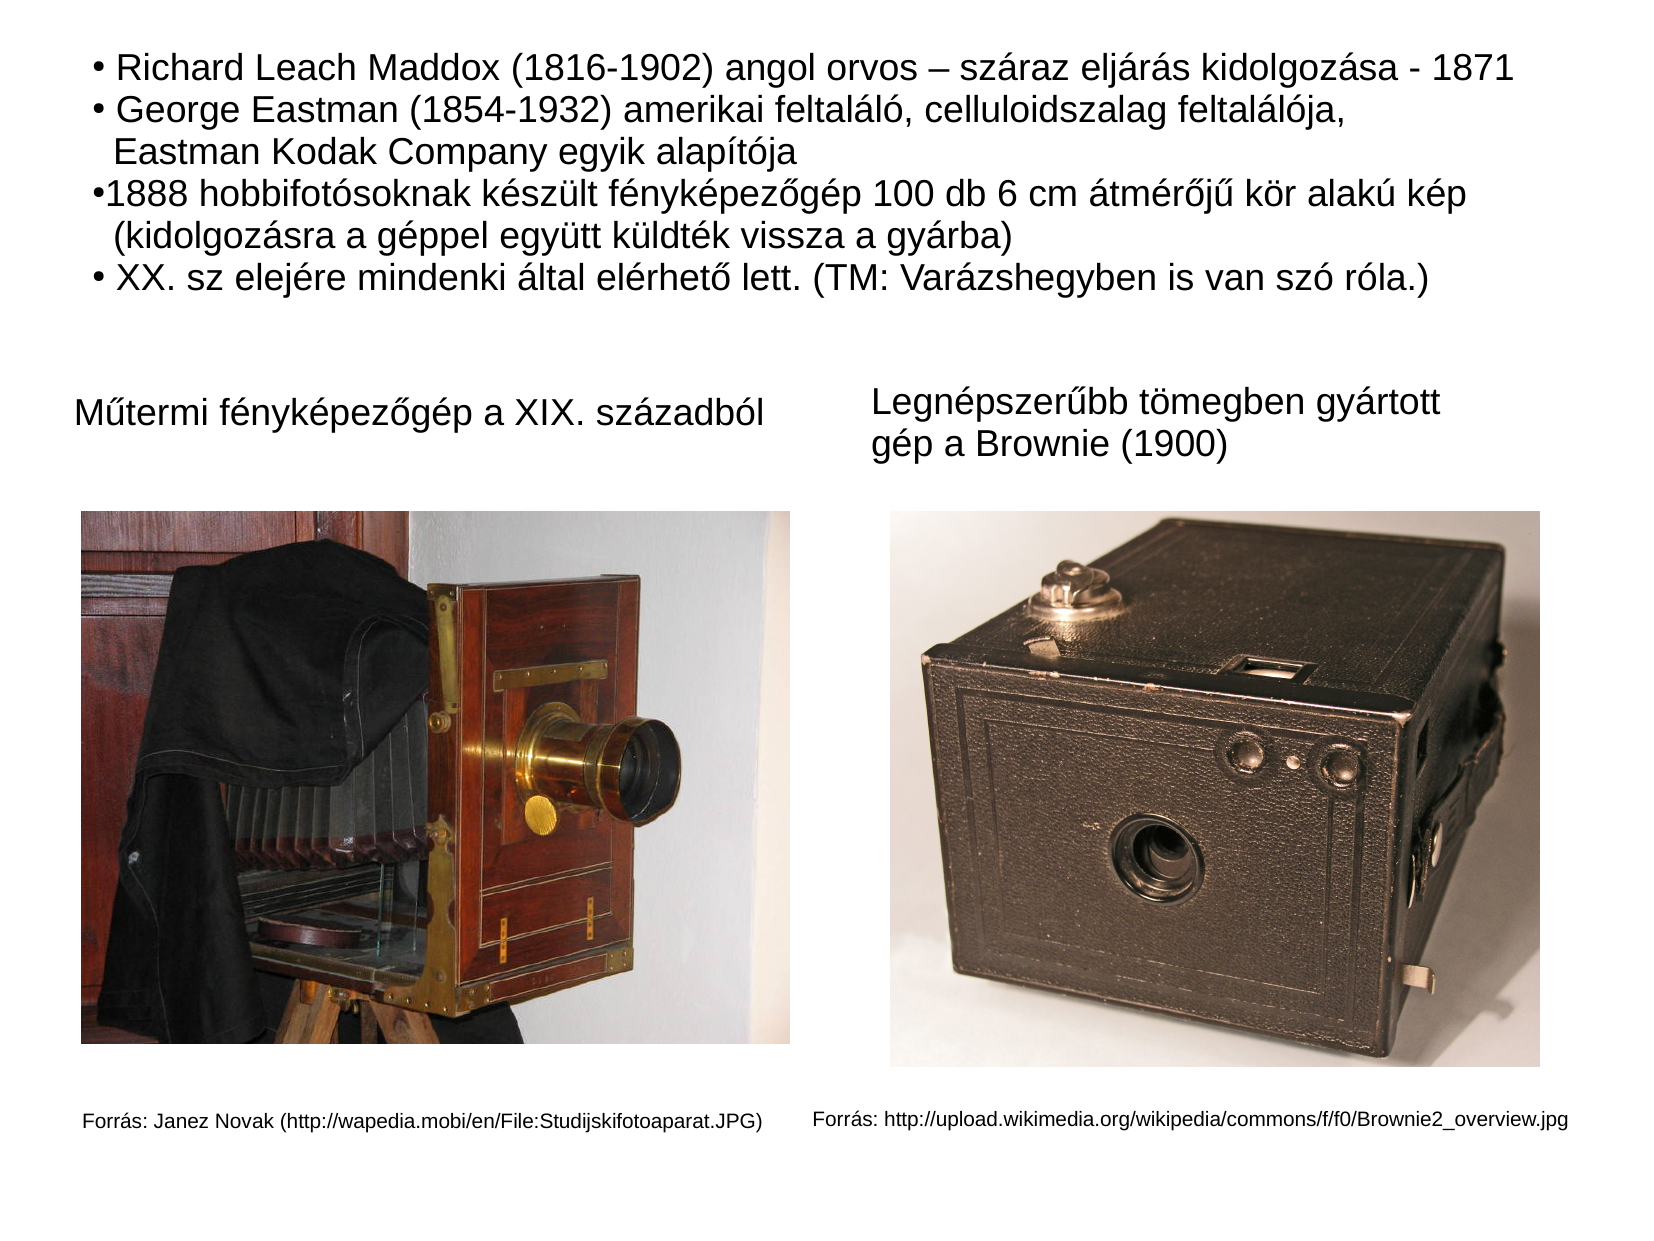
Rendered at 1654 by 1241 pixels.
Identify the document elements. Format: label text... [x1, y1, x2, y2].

text_box Richard Leach Maddox (1816-1902) angol orvos – száraz eljárás kidolgozása - 1871 George Eastman (1854-1932) amerikai feltaláló, celluloidszalag feltalálója, Eastman Kodak Company egyik alapítója 1888 hobbifotósoknak készült fényképezőgép 100 db 6 cm átmérőjű kör alakú kép (kidolgozásra a géppel együtt küldték vissza a gyárba) XX. sz elejére mindenki által elérhető lett. (TM: Varázshegyben is van szó róla.) [77, 39, 1530, 307]
text_box Forrás: http://upload.wikimedia.org/wikipedia/commons/f/f0/Brownie2_overview.jpg [797, 1100, 1585, 1139]
text_box Legnépszerűbb tömegben gyártott gép a Brownie (1900) [856, 373, 1503, 473]
text_box Műtermi fényképezőgép a XIX. századból [59, 383, 779, 441]
picture [81, 511, 790, 1044]
text_box Forrás: Janez Novak (http://wapedia.mobi/en/File:Studijskifotoaparat.JPG) [67, 1101, 779, 1140]
picture [890, 506, 1540, 1067]
